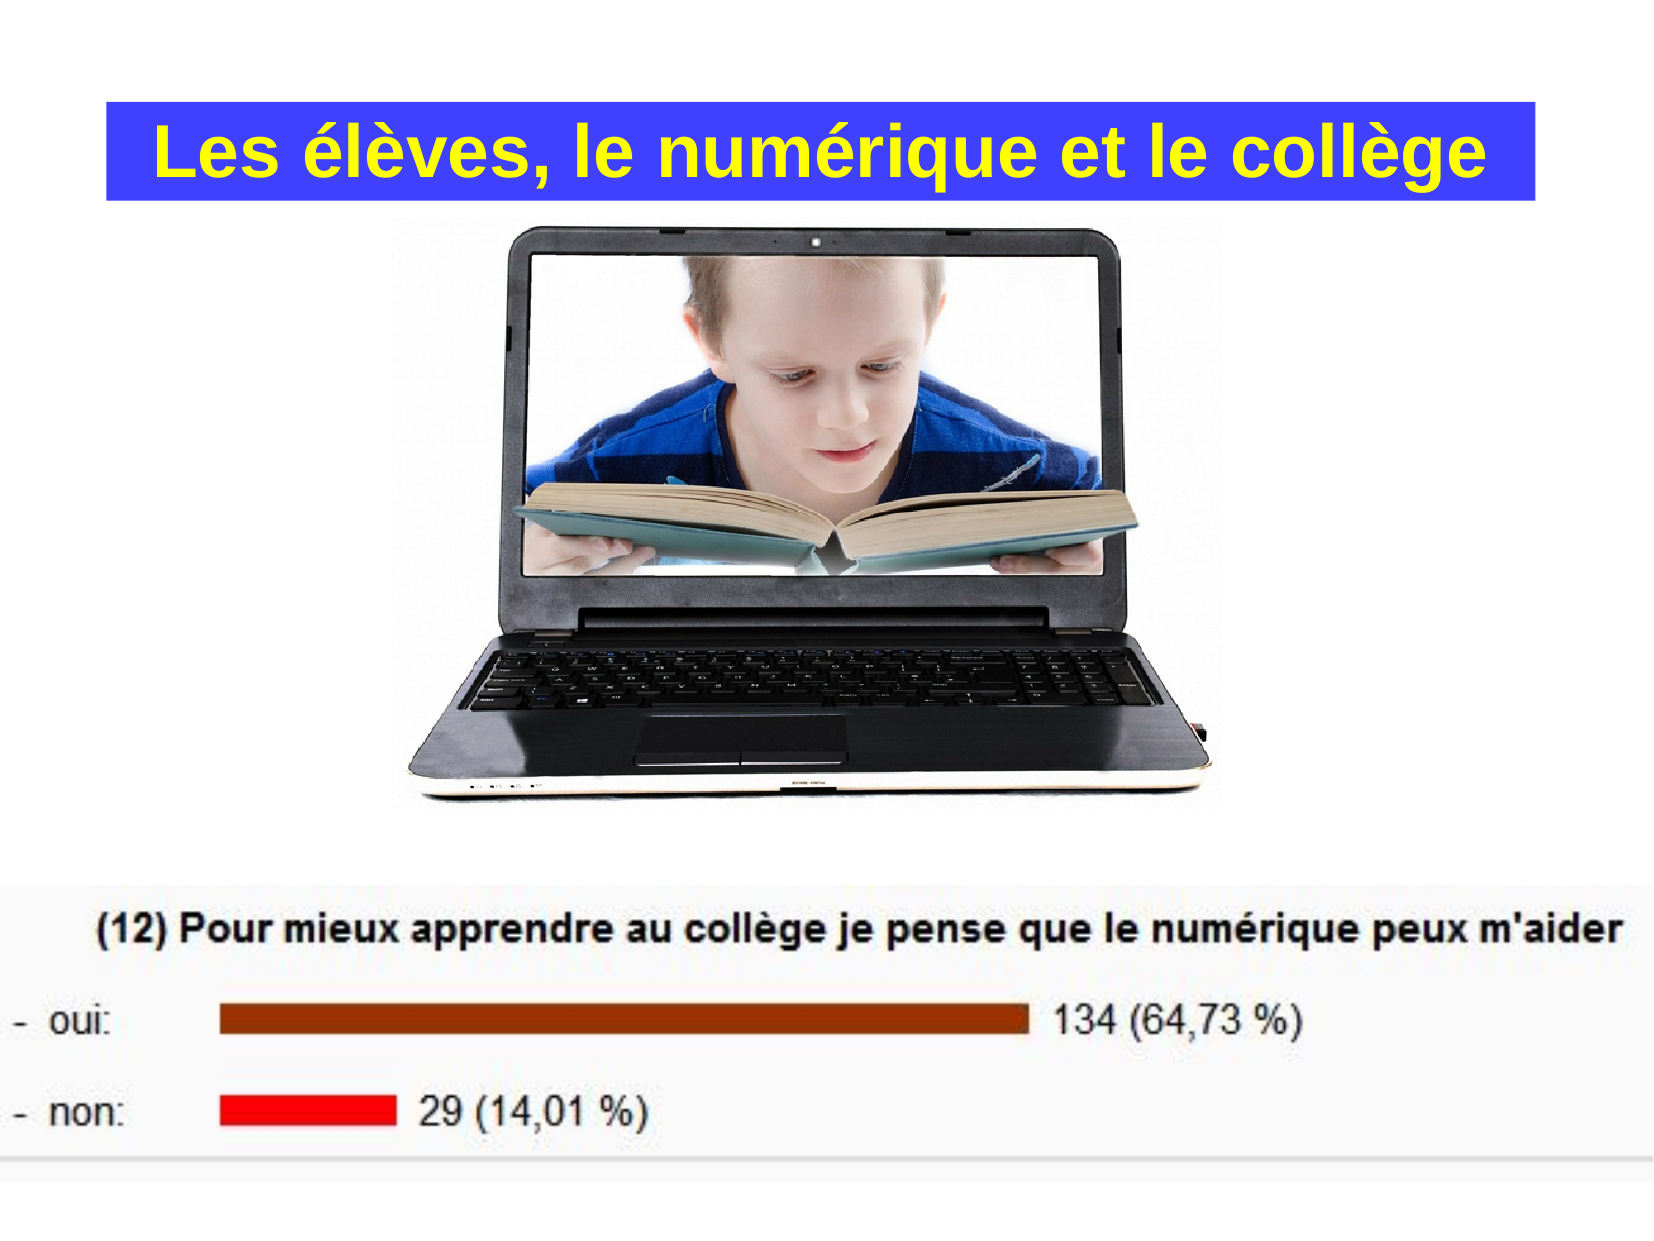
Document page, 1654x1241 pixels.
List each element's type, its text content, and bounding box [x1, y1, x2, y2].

text_box Les élèves, le numérique et le collège [106, 101, 1536, 201]
picture [392, 217, 1223, 809]
picture [0, 885, 1654, 1182]
